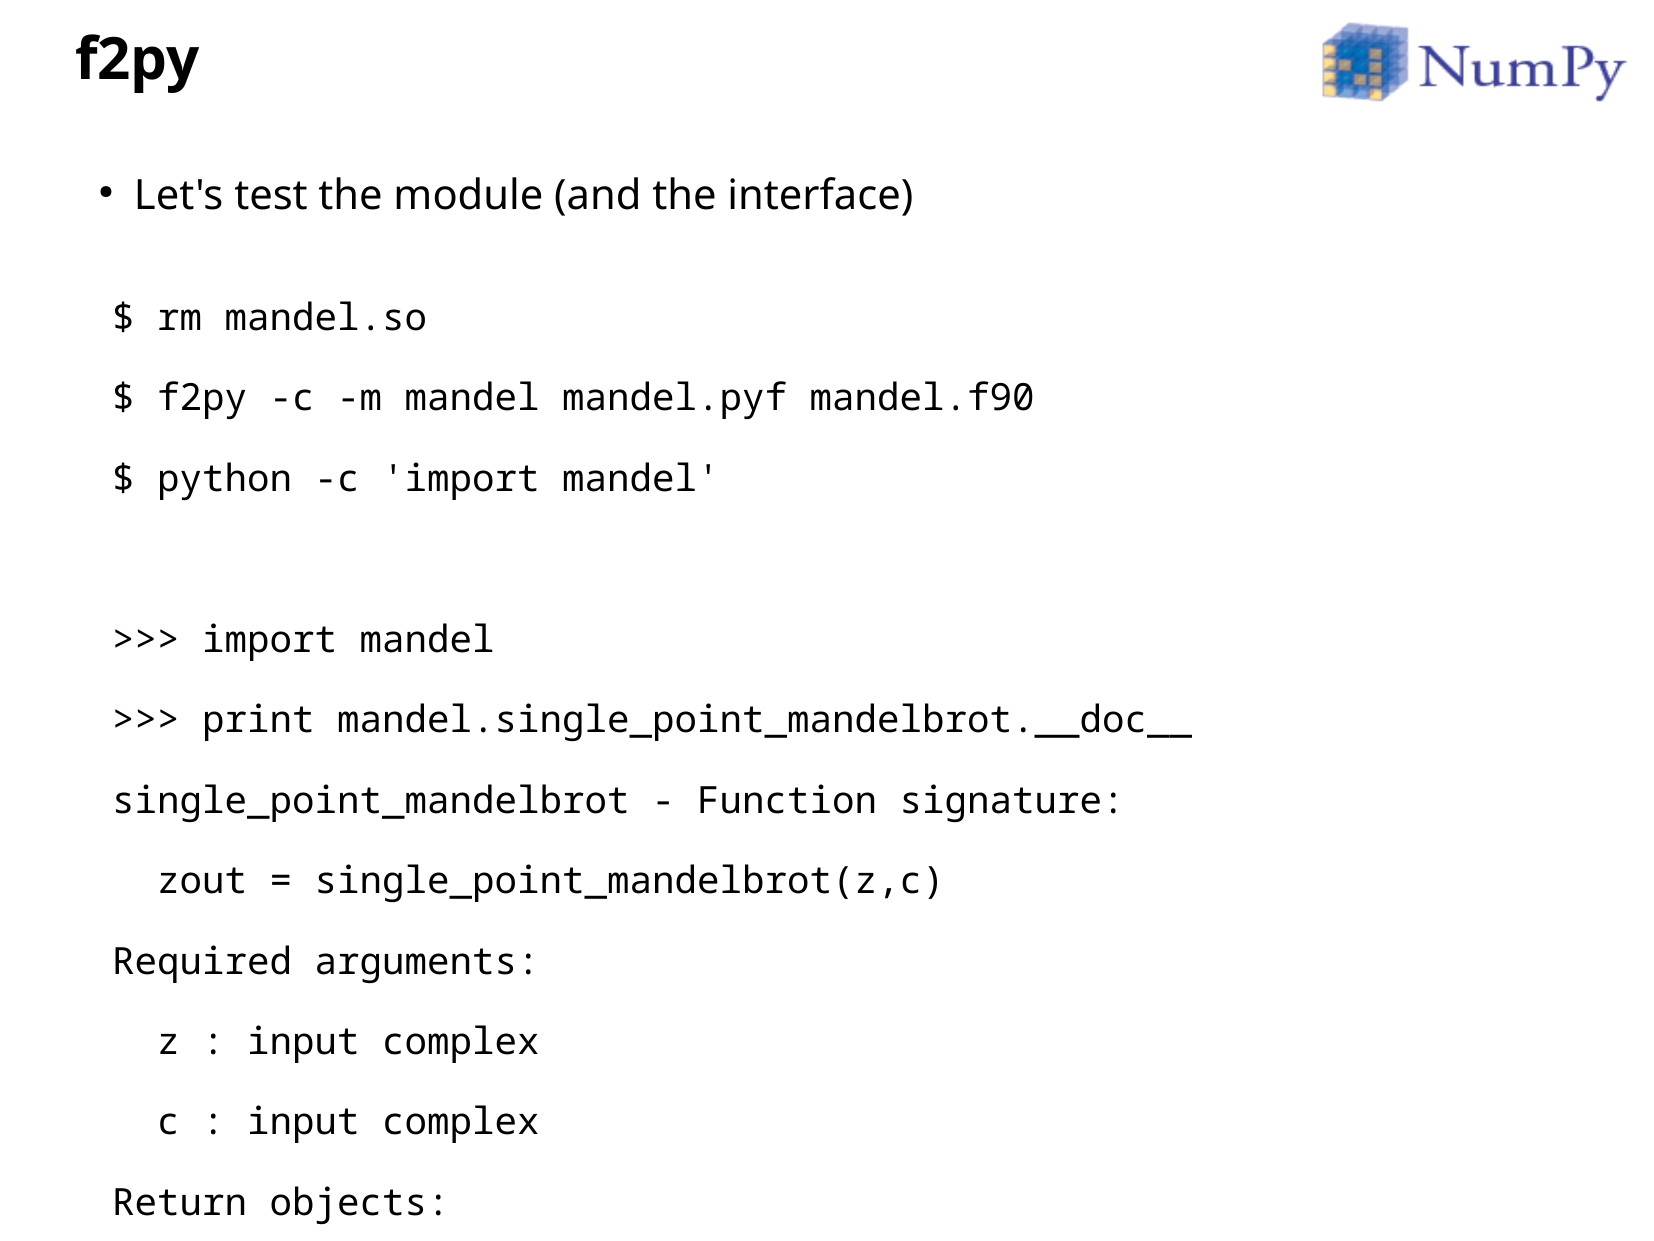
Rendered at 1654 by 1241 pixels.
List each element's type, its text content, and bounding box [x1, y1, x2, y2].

title f2py [75, 0, 1576, 113]
picture [1302, 13, 1635, 113]
title Let's test the module (and the interface) [63, 123, 1576, 263]
list $ rm mandel.so $ f2py -c -m mandel mandel.pyf mandel.f90 $ python -c 'import mandel' >>> import mandel >>> print mandel.single_point_mandelbrot.__doc__ single_point_mandelbrot - Function signature: zout = single_point_mandelbrot(z,c) Required arguments: z : input complex c : input complex Return objects: zout : complex [41, 290, 1501, 1201]
title [153, 144, 1654, 263]
